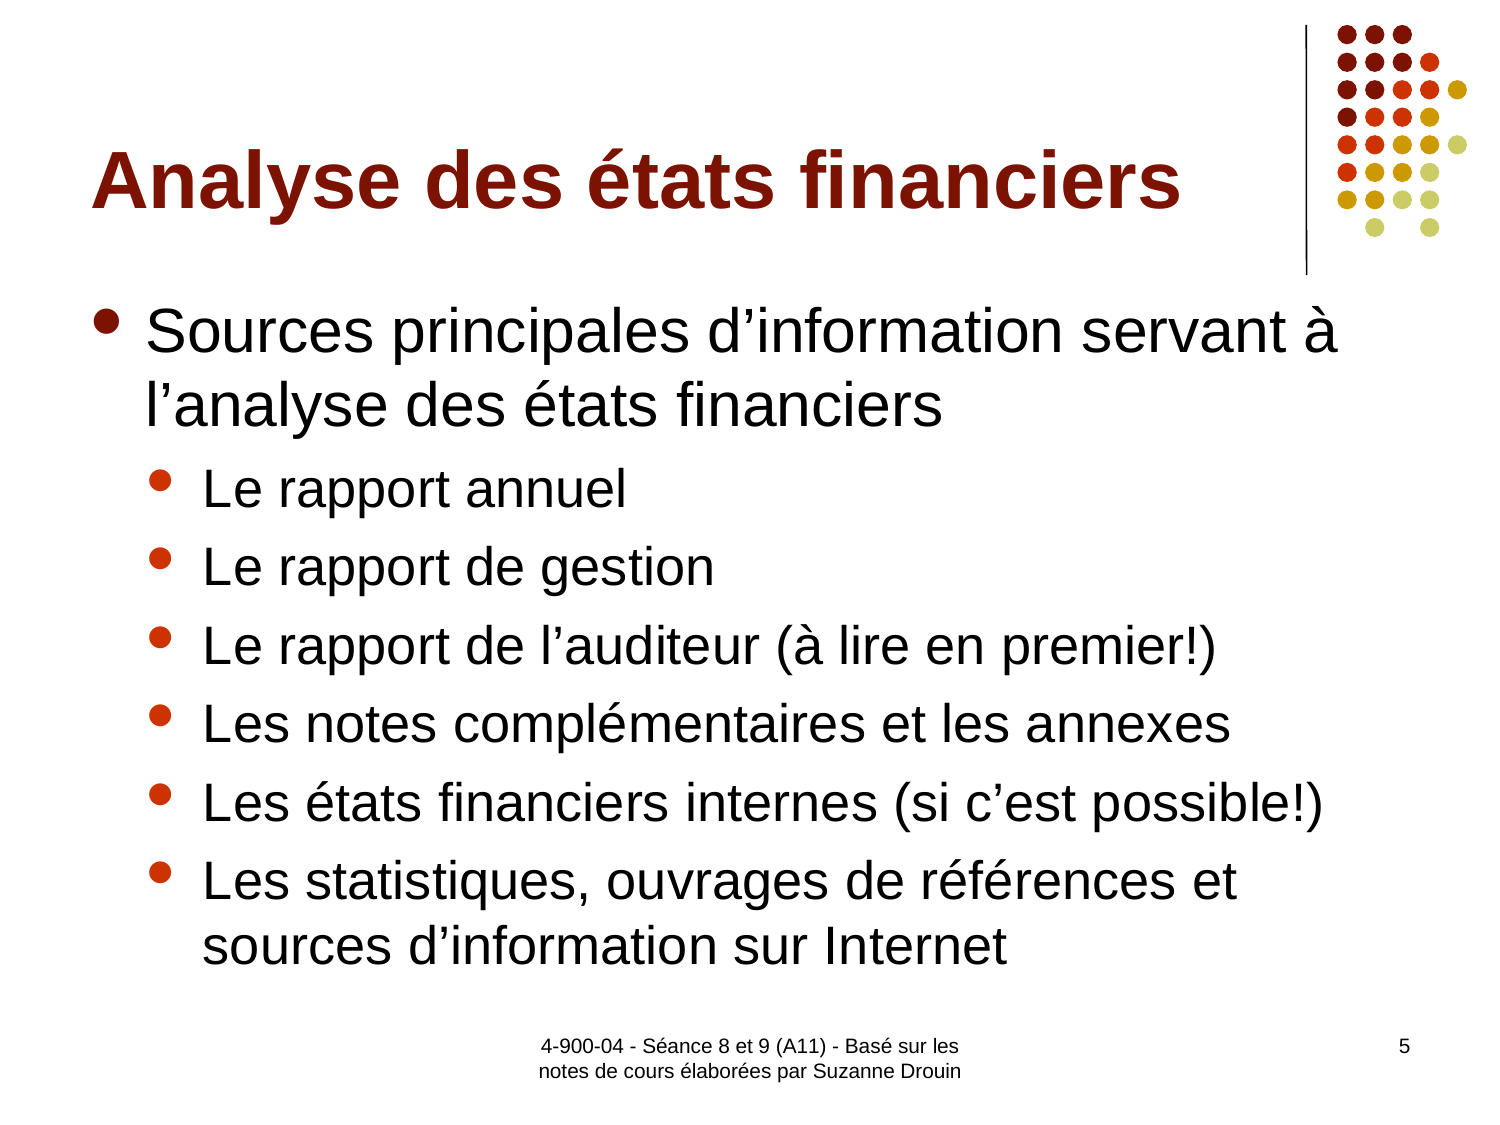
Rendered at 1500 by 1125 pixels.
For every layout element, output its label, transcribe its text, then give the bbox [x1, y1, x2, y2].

text_box Sources principales d’information servant à l’analyse des états financiers Le rapport annuel Le rapport de gestion Le rapport de l’auditeur (à lire en premier!) Les notes complémentaires et les annexes Les états financiers internes (si c’est possible!) Les statistiques, ouvrages de références et sources d’information sur Internet [75, 282, 1426, 1006]
text_box <numéro> [1074, 1025, 1426, 1101]
text_box 4-900-04 - Séance 8 et 9 (A11) - Basé sur les notes de cours élaborées par Suzanne Drouin [512, 1025, 988, 1101]
text_box Analyse des états financiers [74, 20, 1313, 233]
